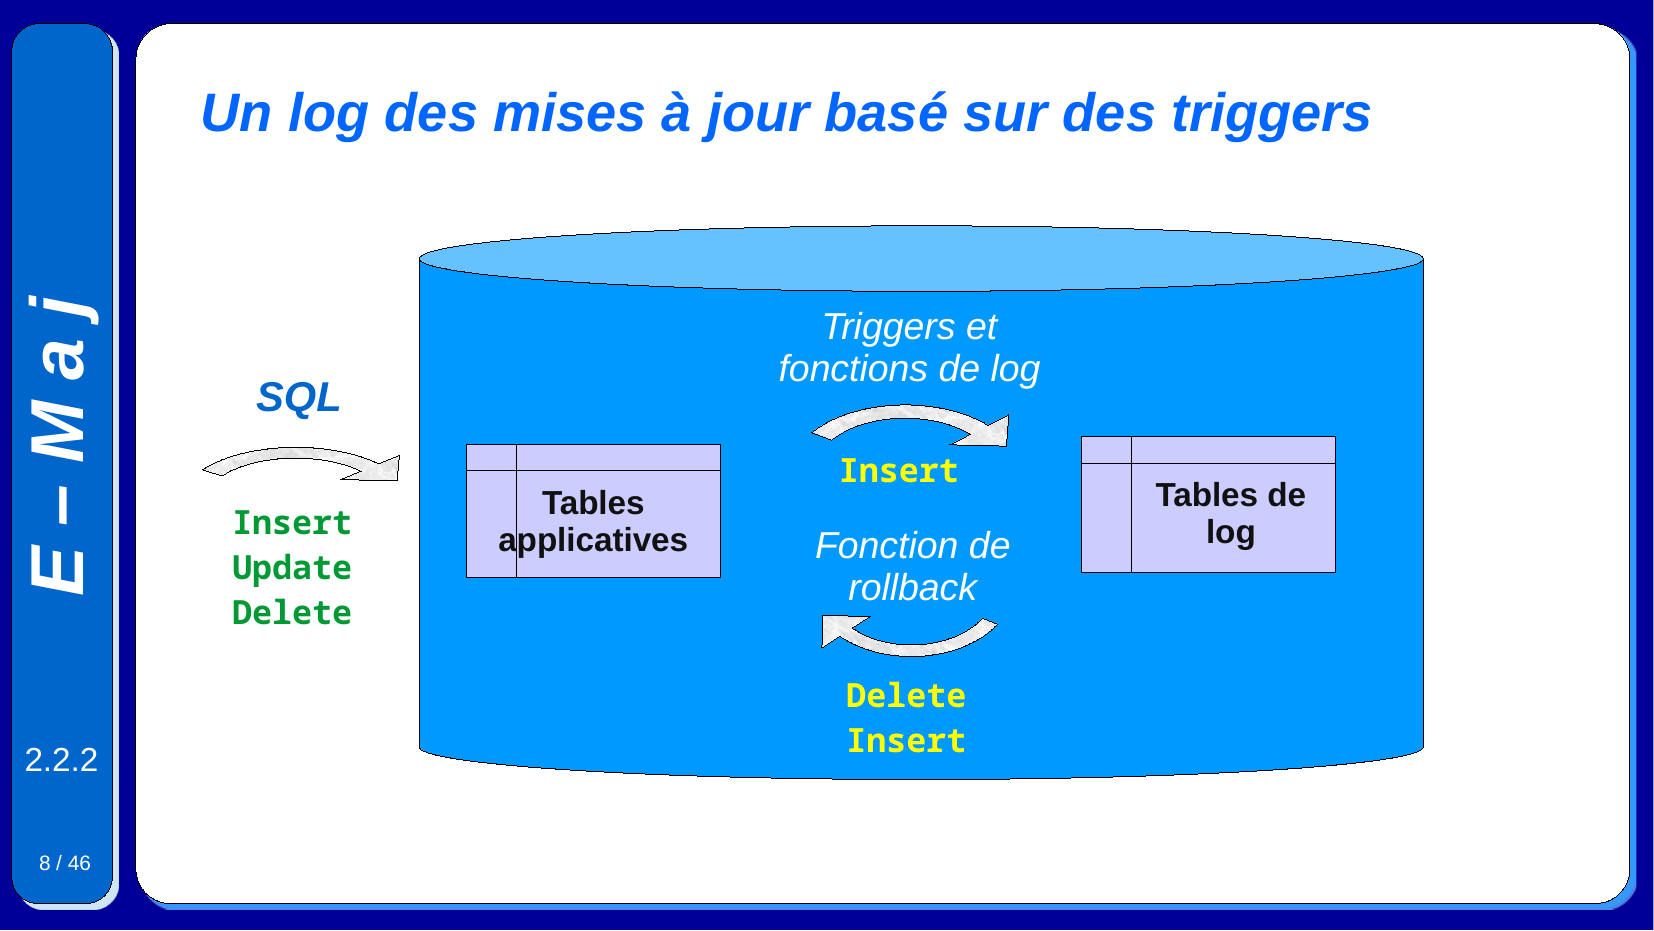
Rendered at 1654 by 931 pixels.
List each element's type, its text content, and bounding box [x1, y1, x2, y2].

text_box Insert Update Delete [183, 491, 402, 626]
text_box [202, 447, 400, 481]
text_box Tables applicatives [448, 476, 739, 569]
text_box SQL [194, 366, 404, 428]
title Un log des mises à jour basé sur des triggers [200, 34, 1575, 191]
text_box [419, 260, 1424, 780]
text_box Delete Insert [802, 664, 1010, 759]
text_box Insert [817, 439, 981, 494]
text_box Tables de log [1138, 468, 1323, 561]
text_box Triggers et fonctions de log [761, 298, 1058, 398]
text_box Fonction de rollback [755, 516, 1070, 616]
